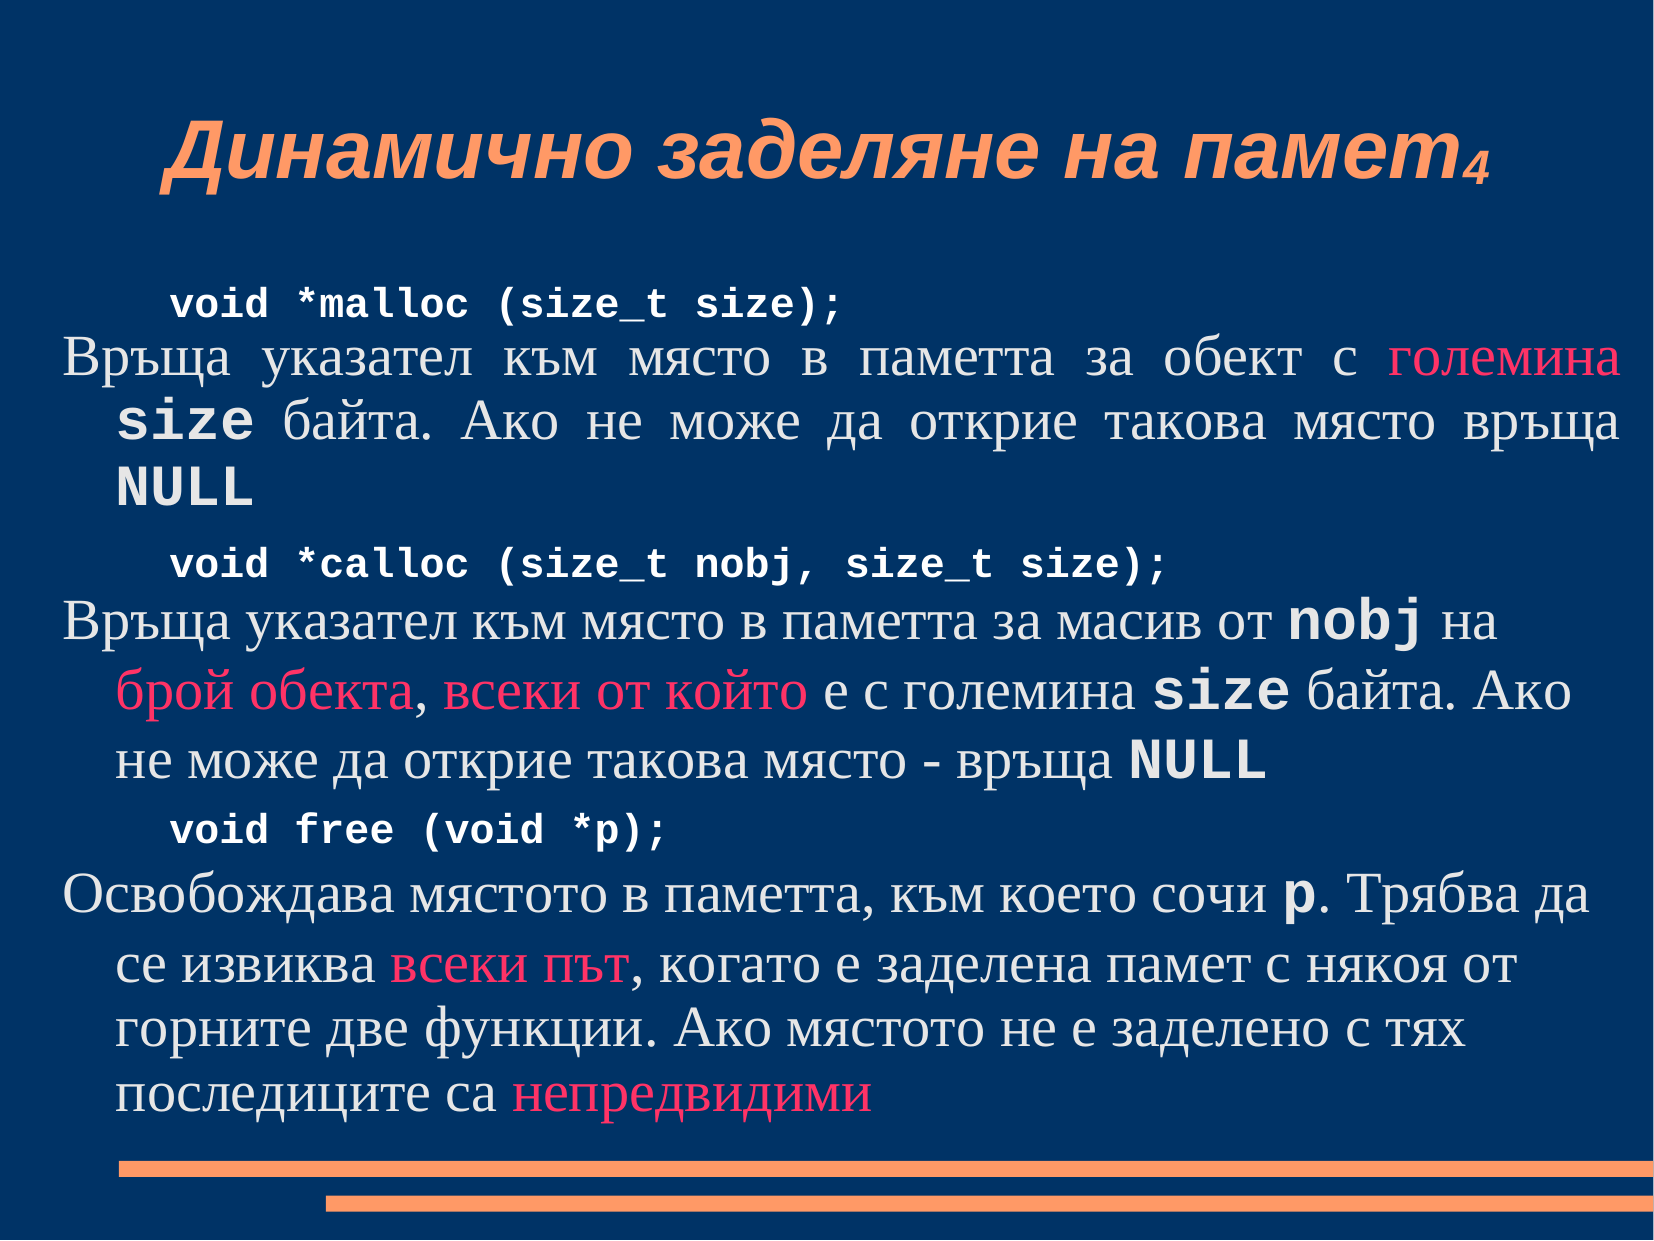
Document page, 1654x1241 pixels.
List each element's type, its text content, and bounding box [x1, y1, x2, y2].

text_box void *calloc (size_t nobj, size_t size); [154, 535, 1349, 599]
list Връща указател към мястo в паметта за обект с големина size байта. Ако не може да открие такова място връща NULL Връща указател към мястo в паметта за масив от nobj на брой обекта, всеки от който е с големина size байта. Ако не може да открие такова място - връща NULL Освобождава мястото в паметта, към което сочи p. Трябва да се извиква всеки път, когато е заделена памет с някоя от горните две функции. Ако мястото не е заделено с тях последиците са непредвидими [45, 323, 1622, 1132]
text_box void free (void *p); [154, 801, 1349, 864]
title Динамично заделяне на памет4 [121, 46, 1534, 254]
text_box void *malloc (size_t size); [154, 275, 1349, 339]
